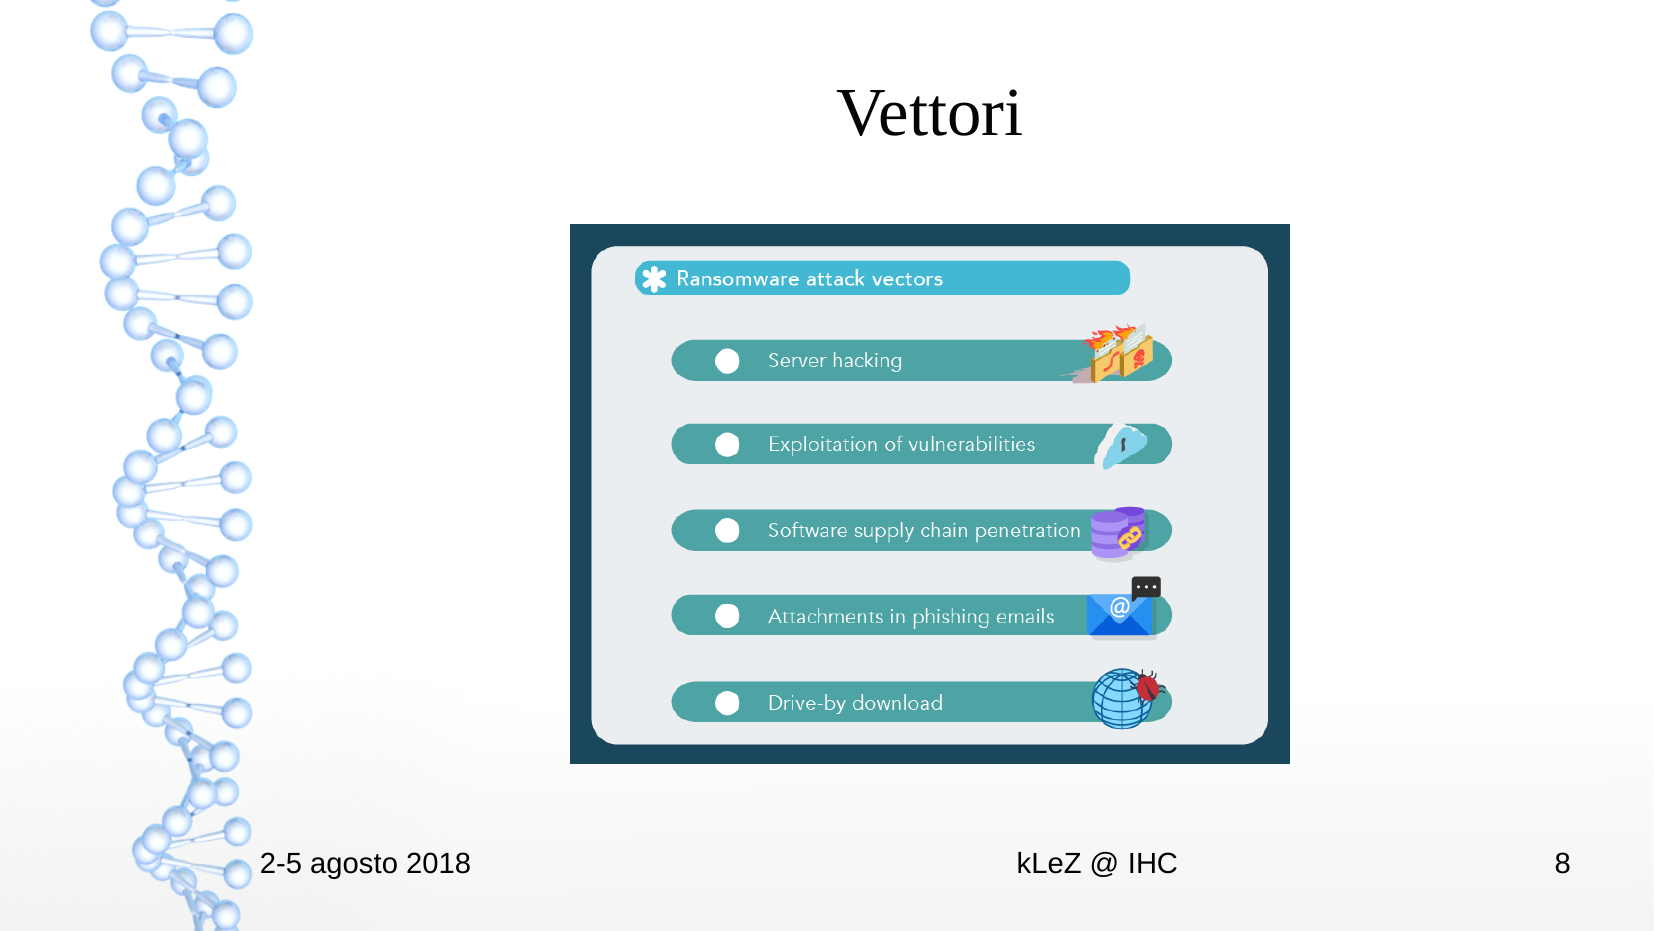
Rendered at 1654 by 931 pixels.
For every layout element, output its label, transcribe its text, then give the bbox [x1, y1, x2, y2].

picture [0, 0, 1654, 931]
title Vettori [265, 35, 1595, 189]
